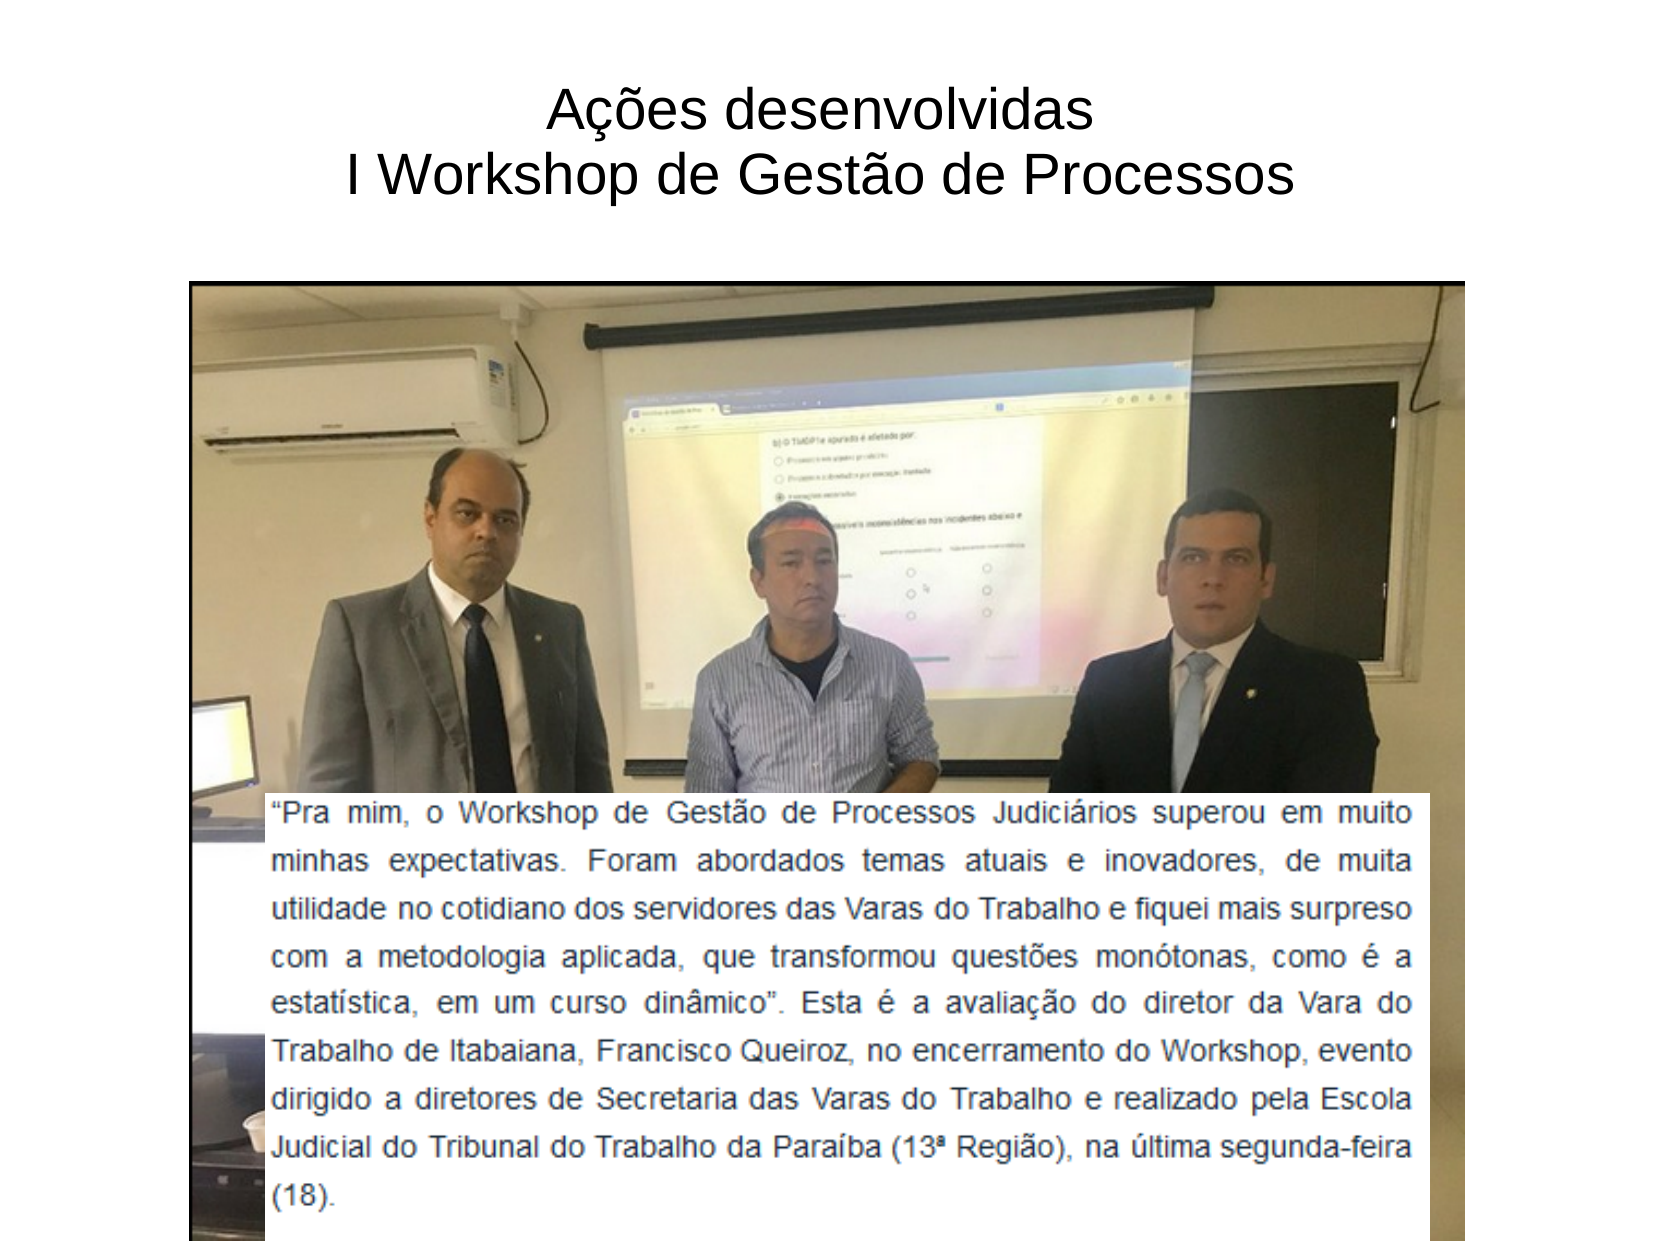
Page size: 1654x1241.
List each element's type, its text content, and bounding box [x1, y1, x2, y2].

picture [189, 281, 1465, 1241]
title Ações desenvolvidas I Workshop de Gestão de Processos [82, 36, 1559, 249]
